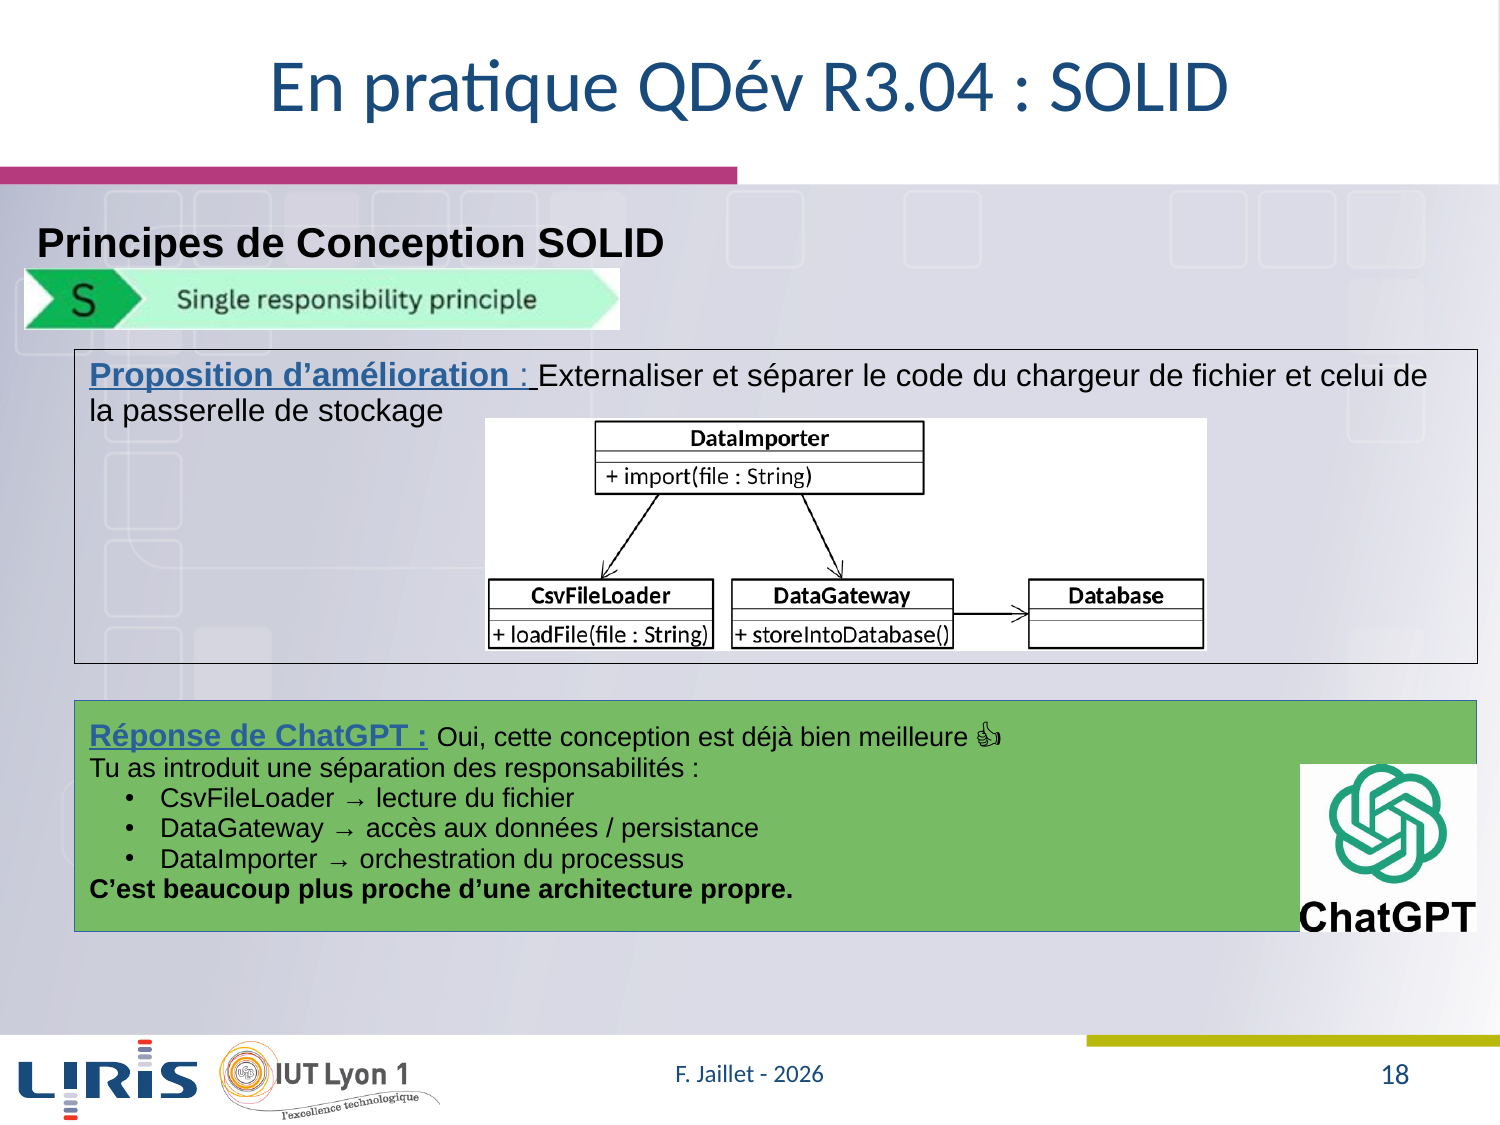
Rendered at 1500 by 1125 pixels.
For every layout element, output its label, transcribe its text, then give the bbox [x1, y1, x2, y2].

text_box [1316, 700, 1477, 764]
text_box Réponse de ChatGPT : Oui, cette conception est déjà bien meilleure 👍 Tu as introduit une séparation des responsabilités : CsvFileLoader → lecture du fichier DataGateway → accès aux données / persistance DataImporter → orchestration du processus C’est beaucoup plus proche d’une architecture propre. [74, 673, 1316, 945]
picture [0, 0, 1500, 1125]
text_box Principes de Conception SOLID [22, 212, 789, 321]
slide_number <numéro> [1230, 1042, 1425, 1103]
footer F. Jaillet - 2026 [430, 1042, 1070, 1103]
text_box Proposition d’amélioration : Externaliser et séparer le code du chargeur de fichier et celui de la passerelle de stockage [74, 349, 1478, 664]
title En pratique QDév R3.04 : SOLID [75, 45, 1425, 138]
